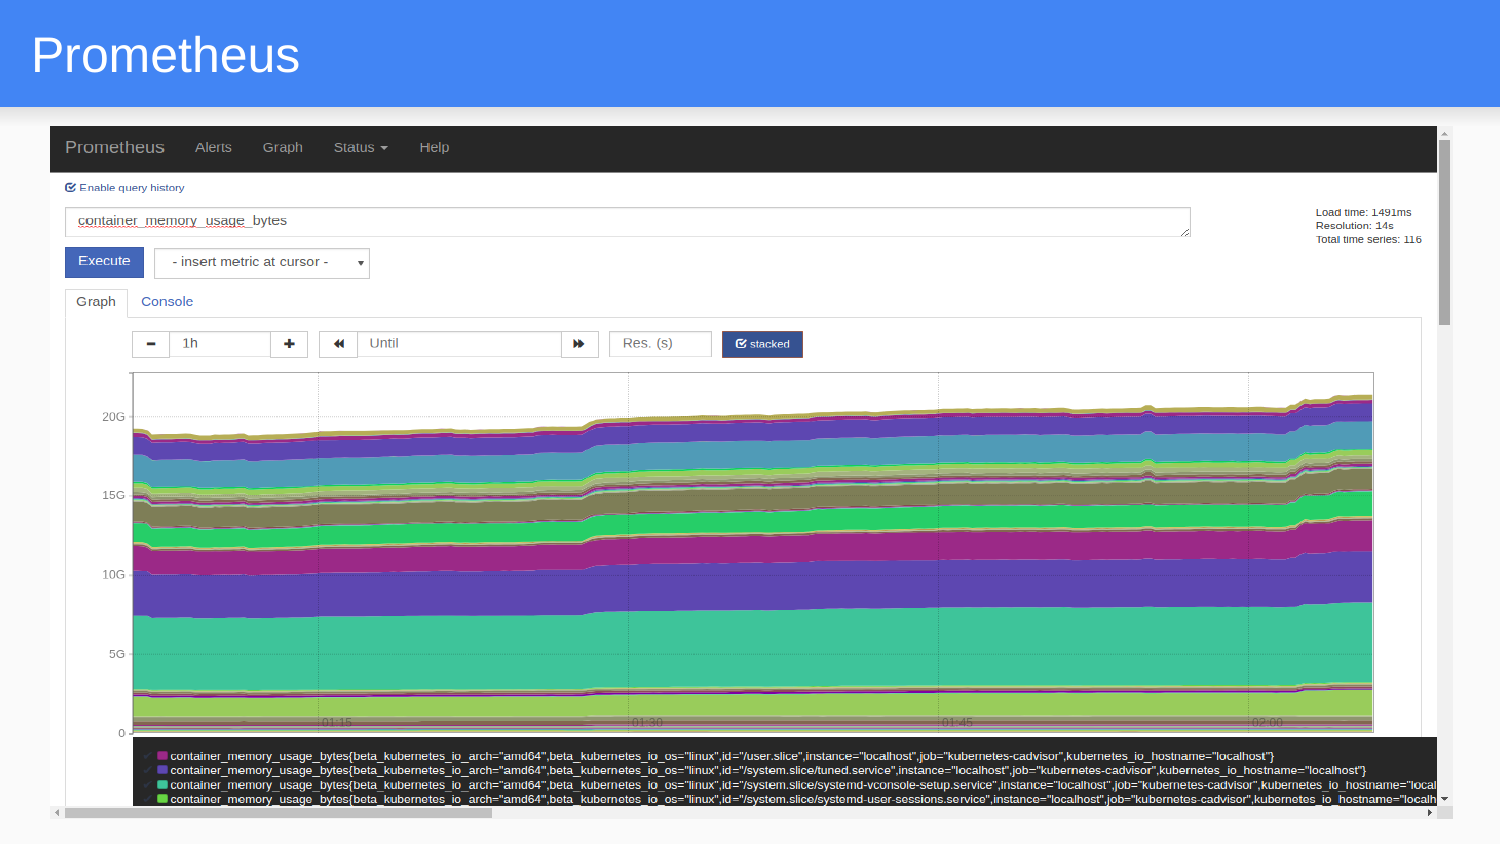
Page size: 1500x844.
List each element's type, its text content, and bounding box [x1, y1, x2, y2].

title Prometheus [16, 2, 1464, 102]
picture [50, 126, 1453, 819]
